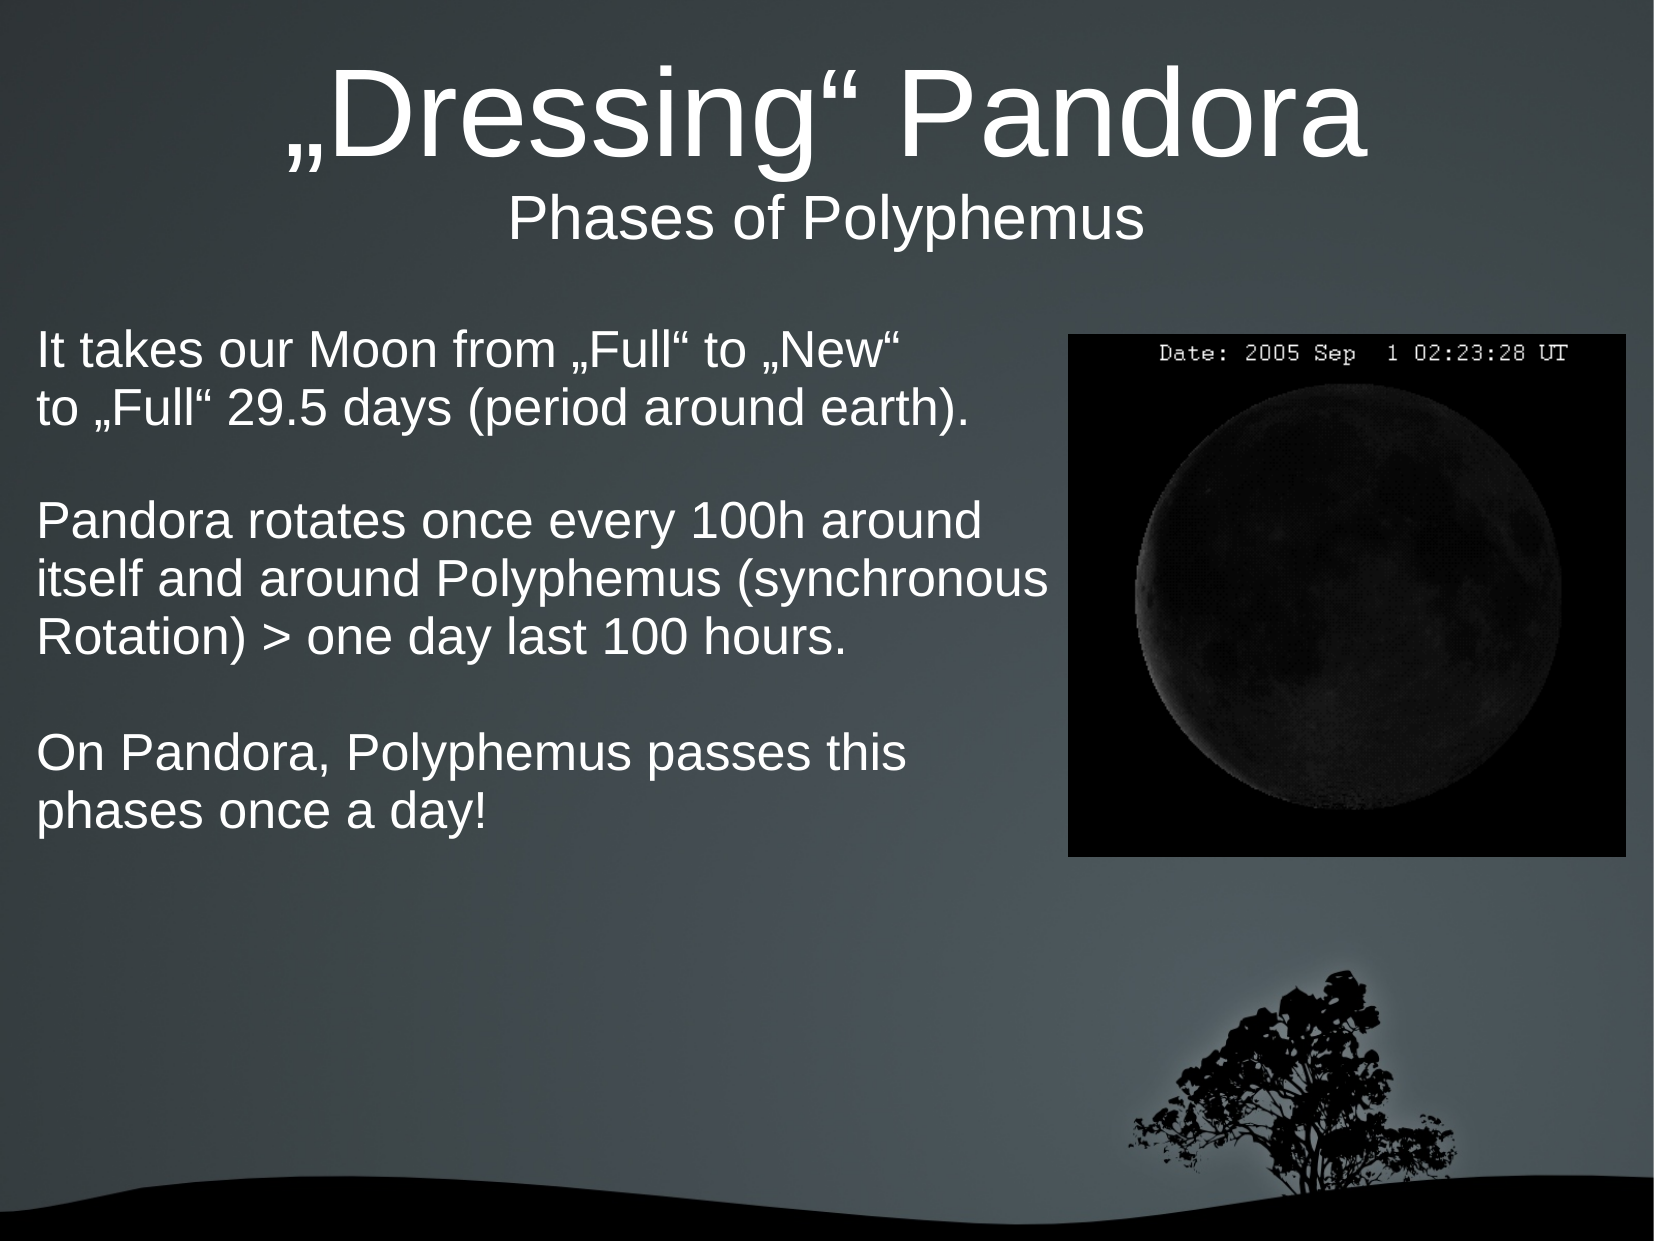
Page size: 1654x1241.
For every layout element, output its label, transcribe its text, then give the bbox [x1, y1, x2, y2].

text_box Pandora rotates once every 100h around itself and around Polyphemus (synchronous Rotation) > one day last 100 hours. On Pandora, Polyphemus passes this phases once a day! [21, 484, 1065, 848]
text_box „Dressing“ Pandora Phases of Polyphemus [194, 35, 1459, 260]
picture [0, 0, 1654, 1241]
text_box It takes our Moon from „Full“ to „New“ to „Full“ 29.5 days (period around earth). [21, 313, 986, 444]
